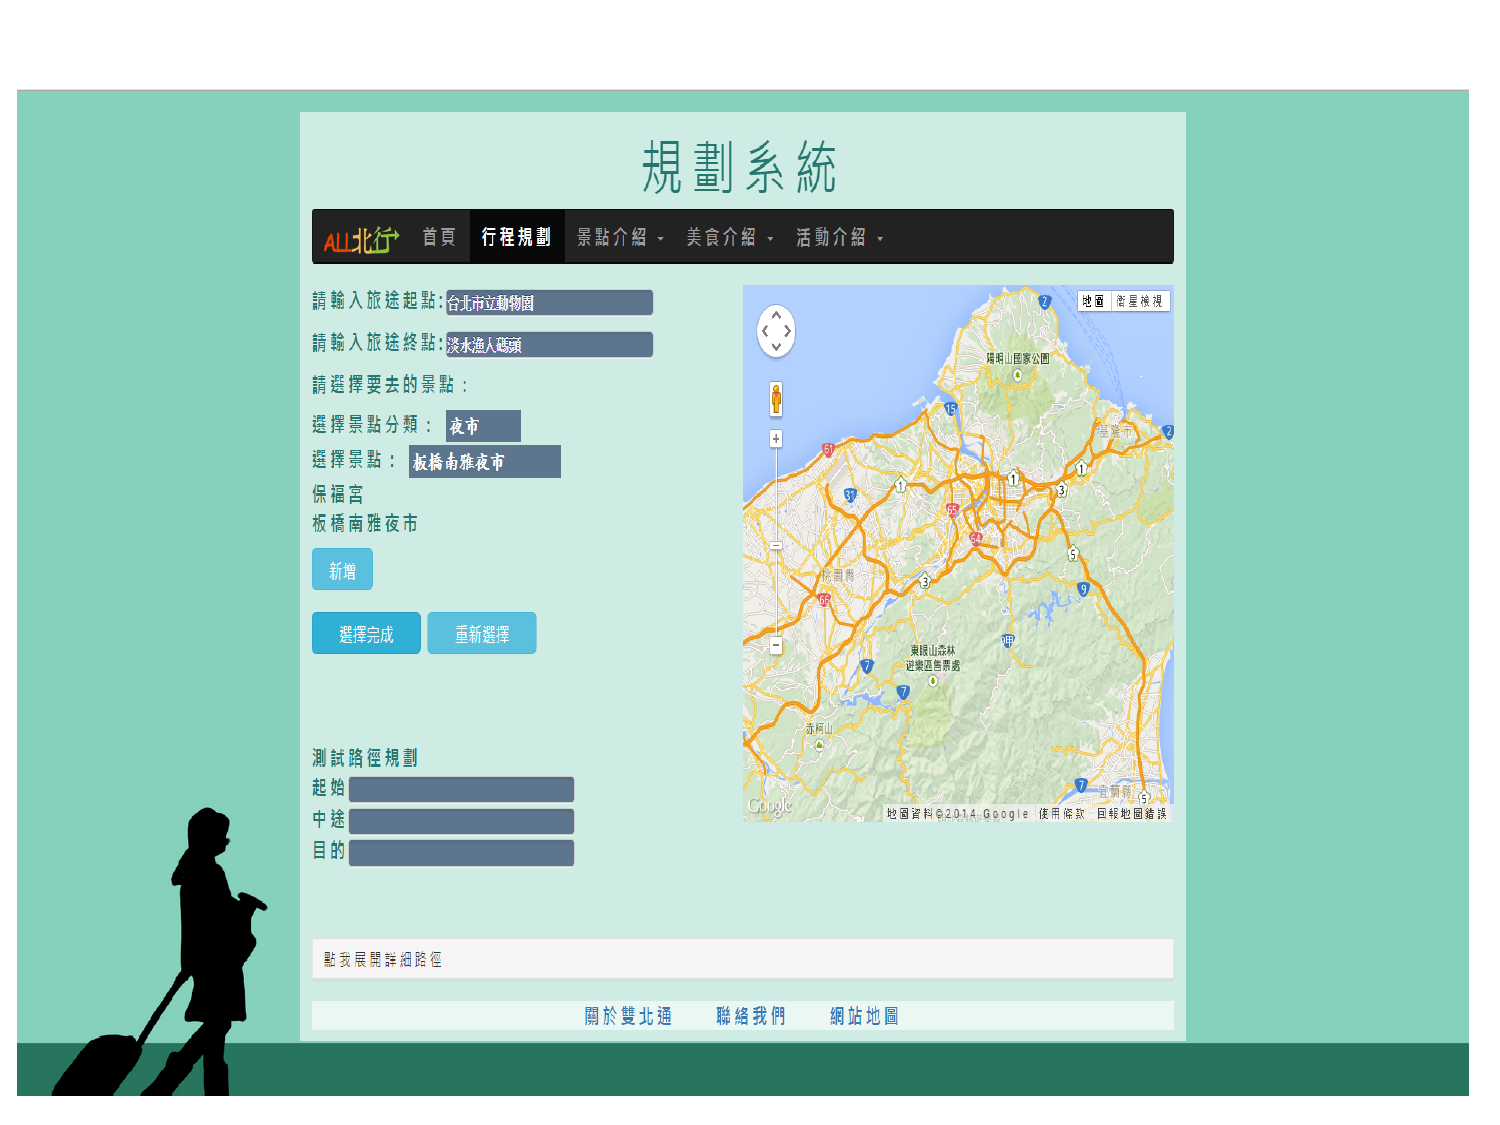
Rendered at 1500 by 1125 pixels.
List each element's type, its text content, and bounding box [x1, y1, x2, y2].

text_box 18 [1074, 1096, 1426, 1103]
picture [17, 90, 1469, 1096]
text_box ALL北行 [512, 1096, 988, 1103]
